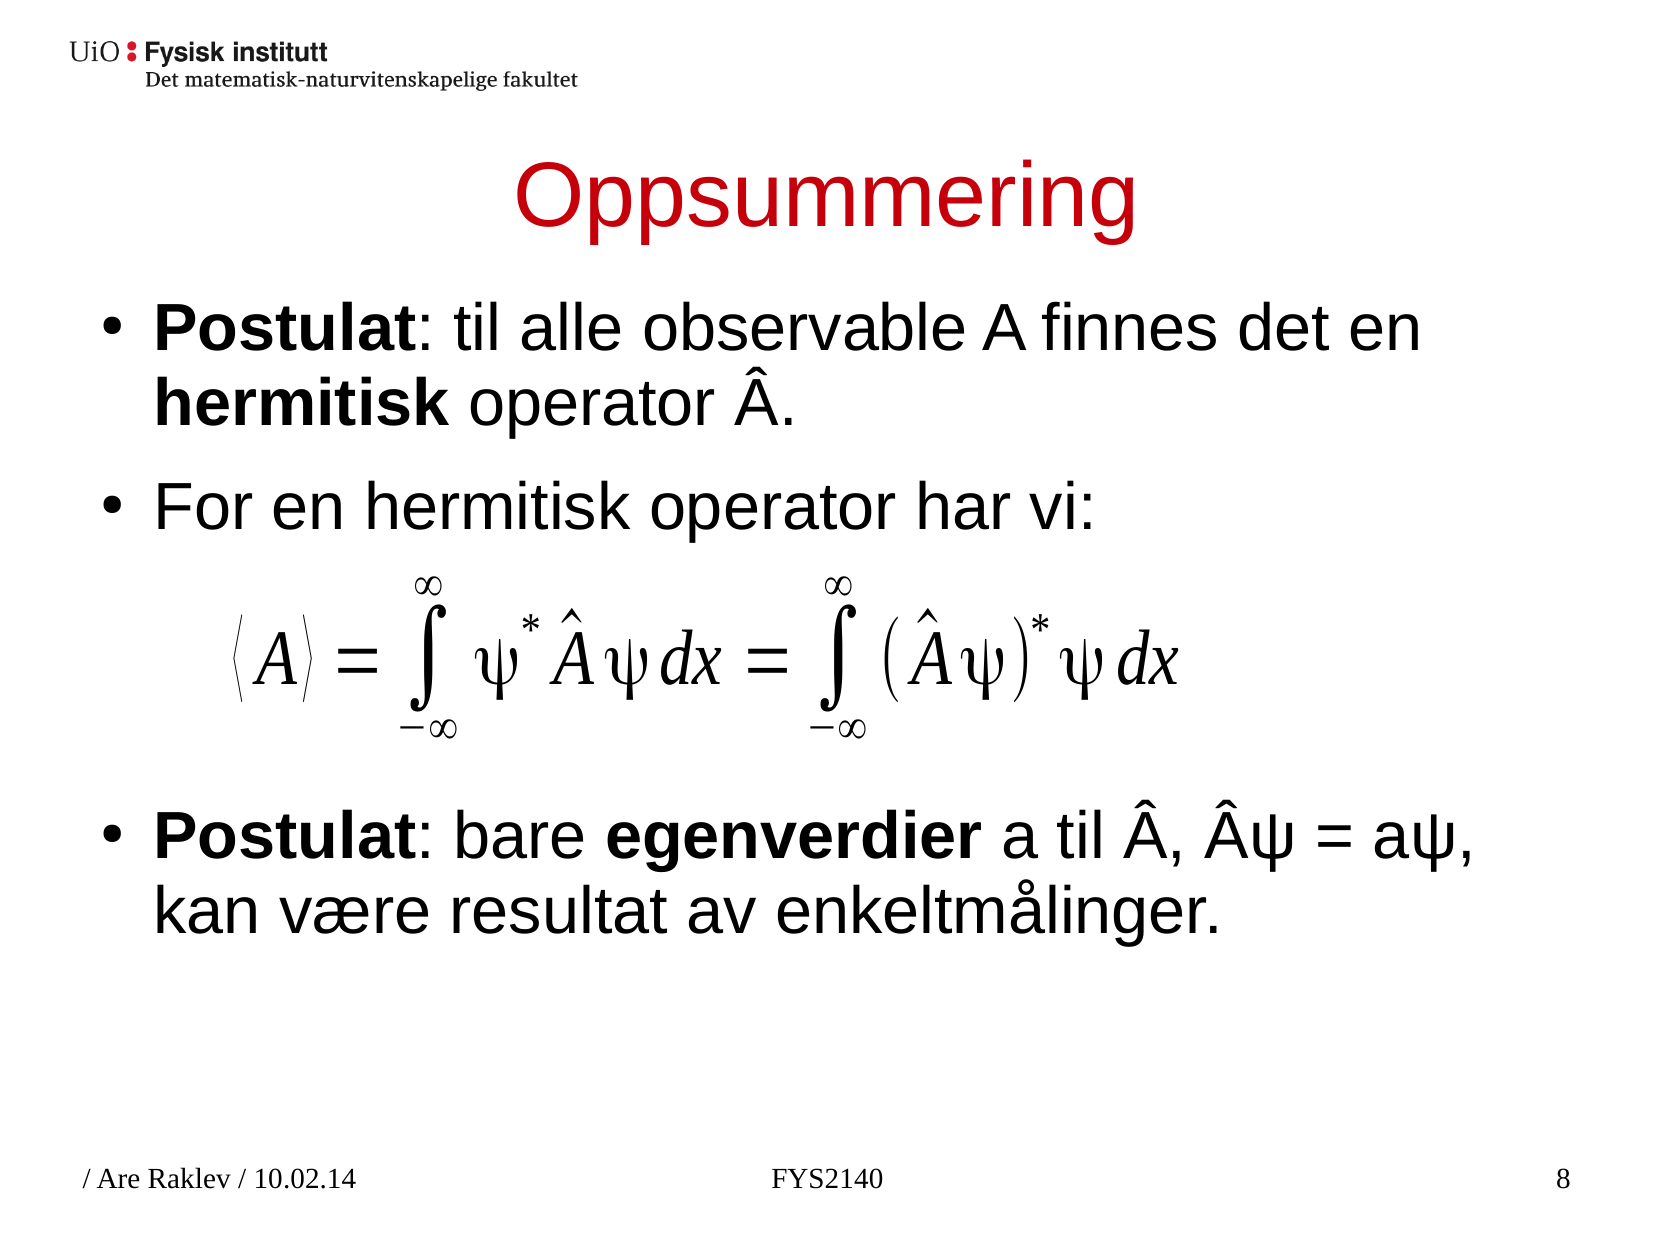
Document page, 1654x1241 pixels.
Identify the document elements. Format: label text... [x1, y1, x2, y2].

picture [68, 37, 581, 93]
chart [225, 575, 1188, 742]
list Postulat: til alle observable A finnes det en hermitisk operator Â. For en hermitisk operator har vi: Postulat: bare egenverdier a til Â, Âψ = aψ, kan være resultat av enkeltmålinger. [82, 290, 1576, 1094]
title Oppsummering [82, 90, 1571, 290]
